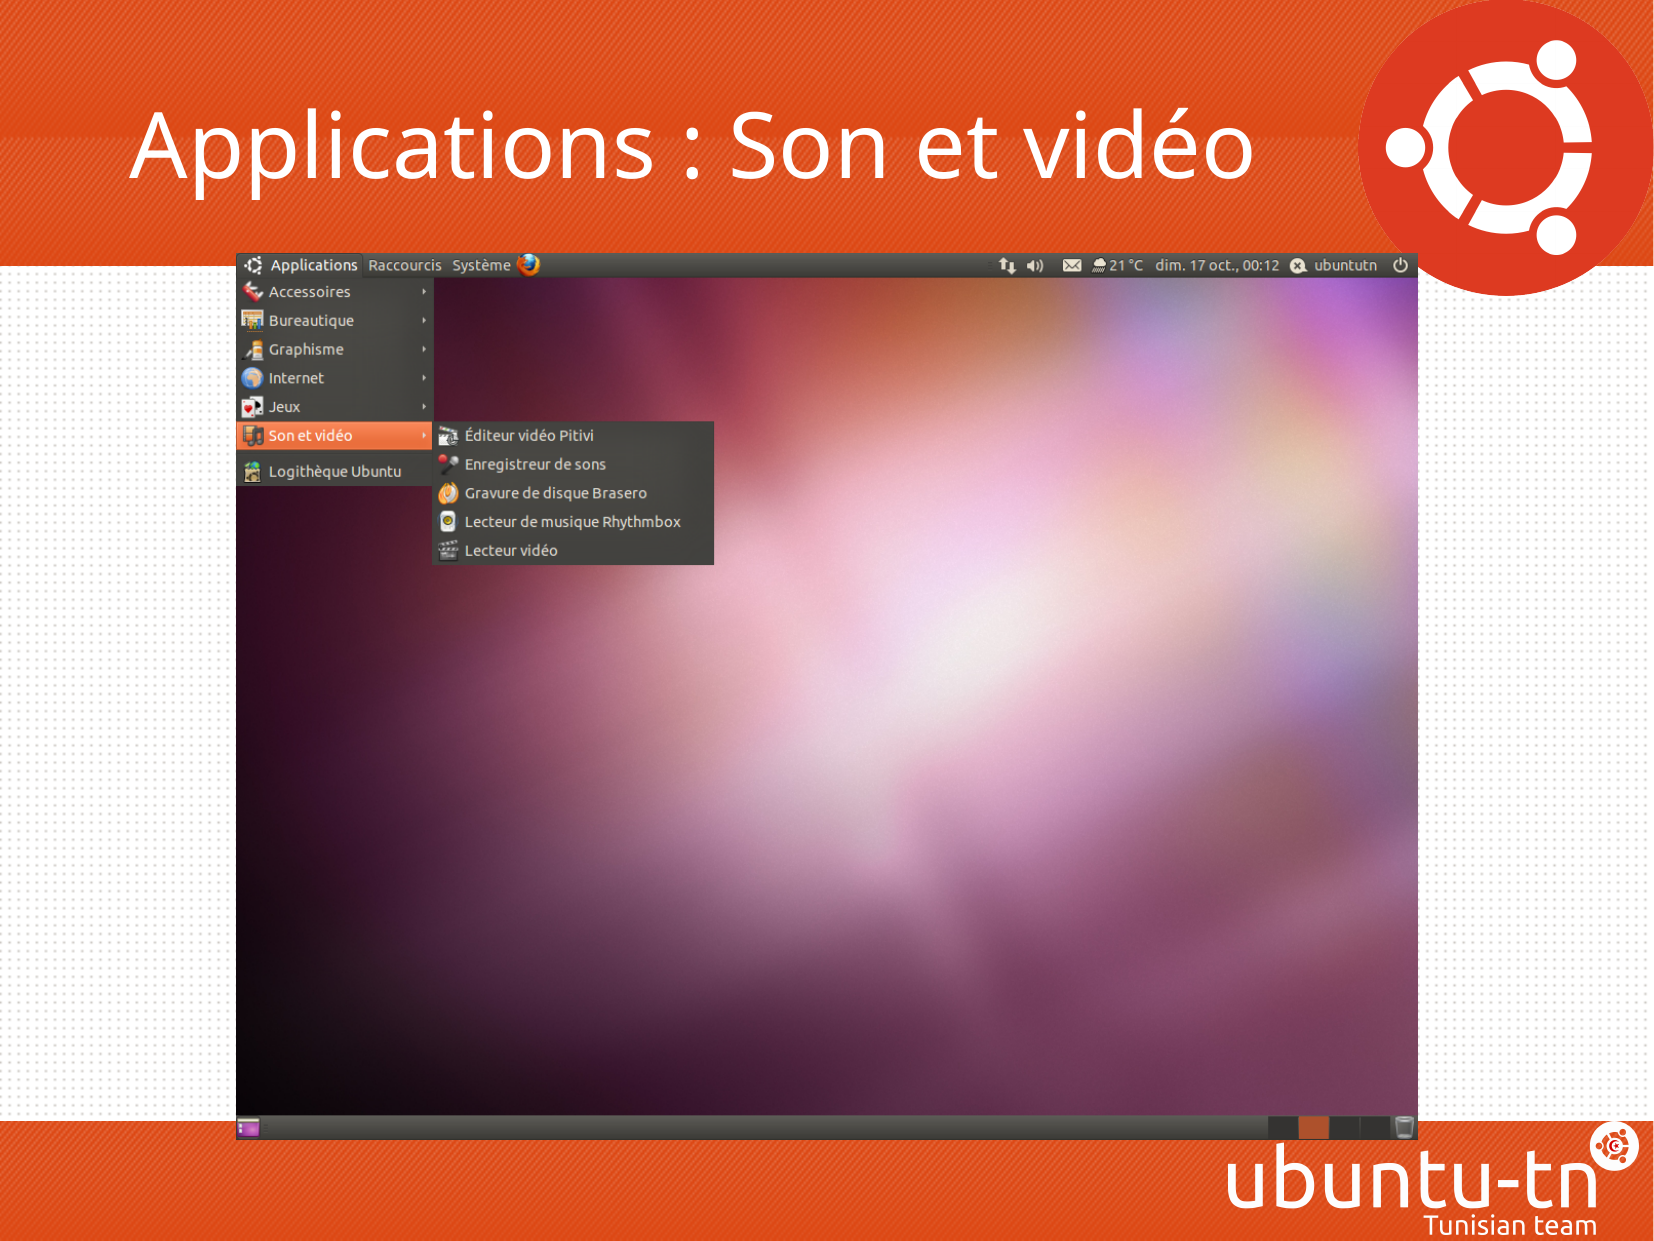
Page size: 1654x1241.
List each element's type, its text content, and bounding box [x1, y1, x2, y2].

picture [0, 0, 1654, 1241]
title Applications : Son et vidéo [29, 36, 1359, 250]
